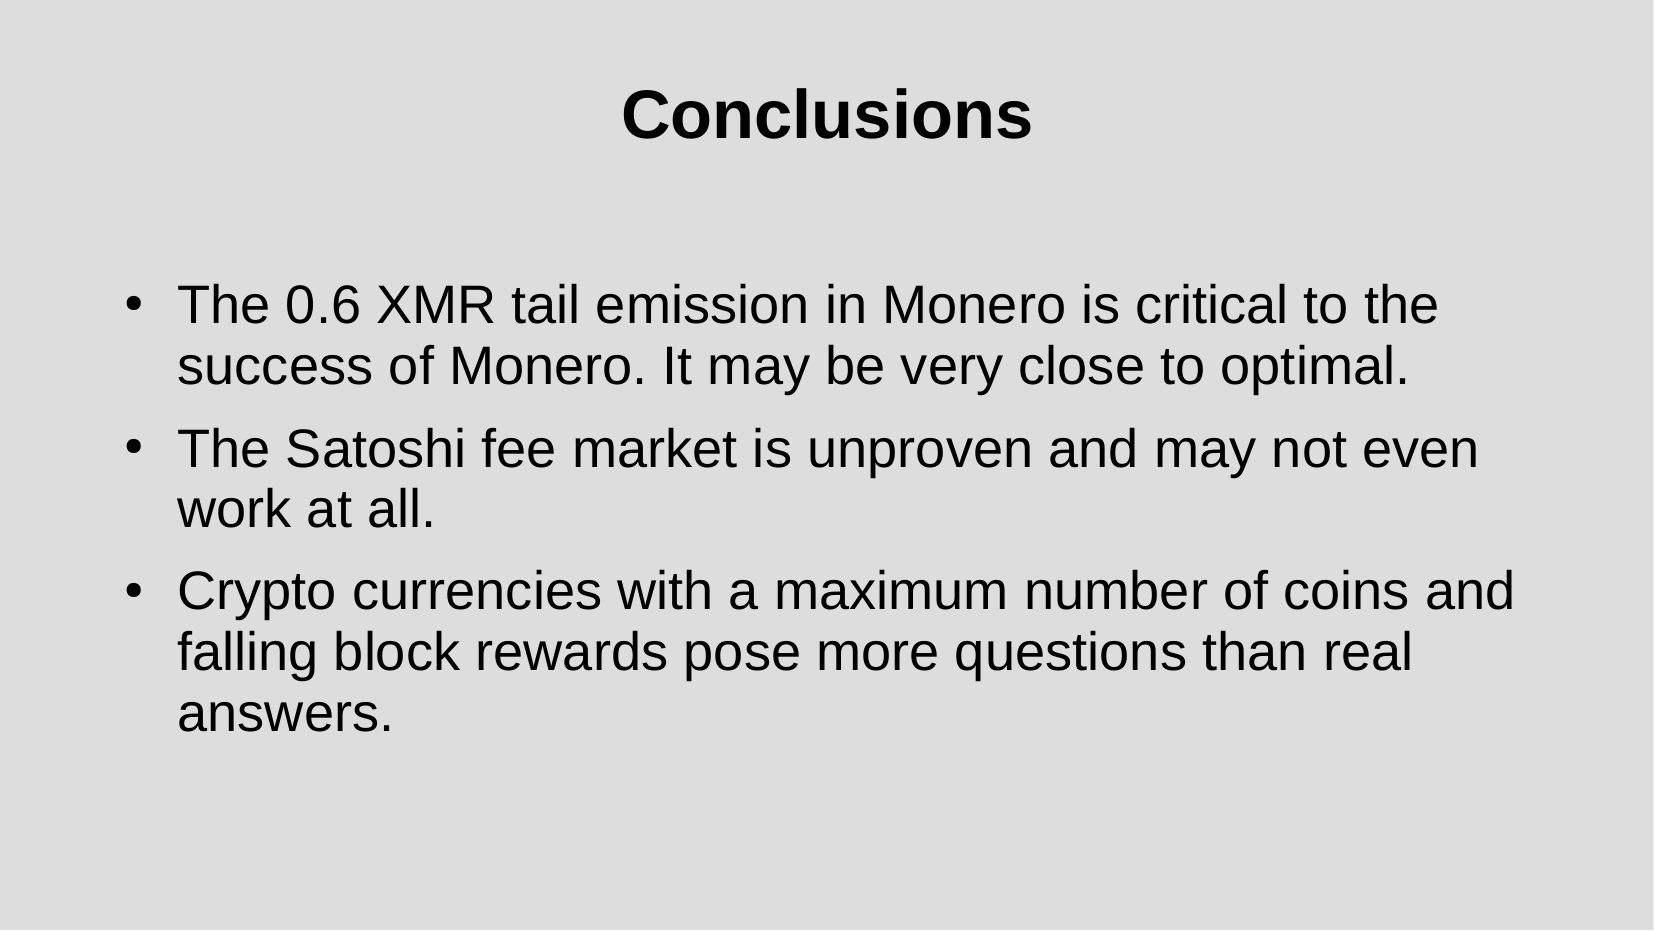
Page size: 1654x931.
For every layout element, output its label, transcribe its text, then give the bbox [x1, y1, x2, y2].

list The 0.6 XMR tail emission in Monero is critical to the success of Monero. It may be very close to optimal. The Satoshi fee market is unproven and may not even work at all. Crypto currencies with a maximum number of coins and falling block rewards pose more questions than real answers. [106, 192, 1595, 875]
title Conclusions [83, 37, 1572, 193]
